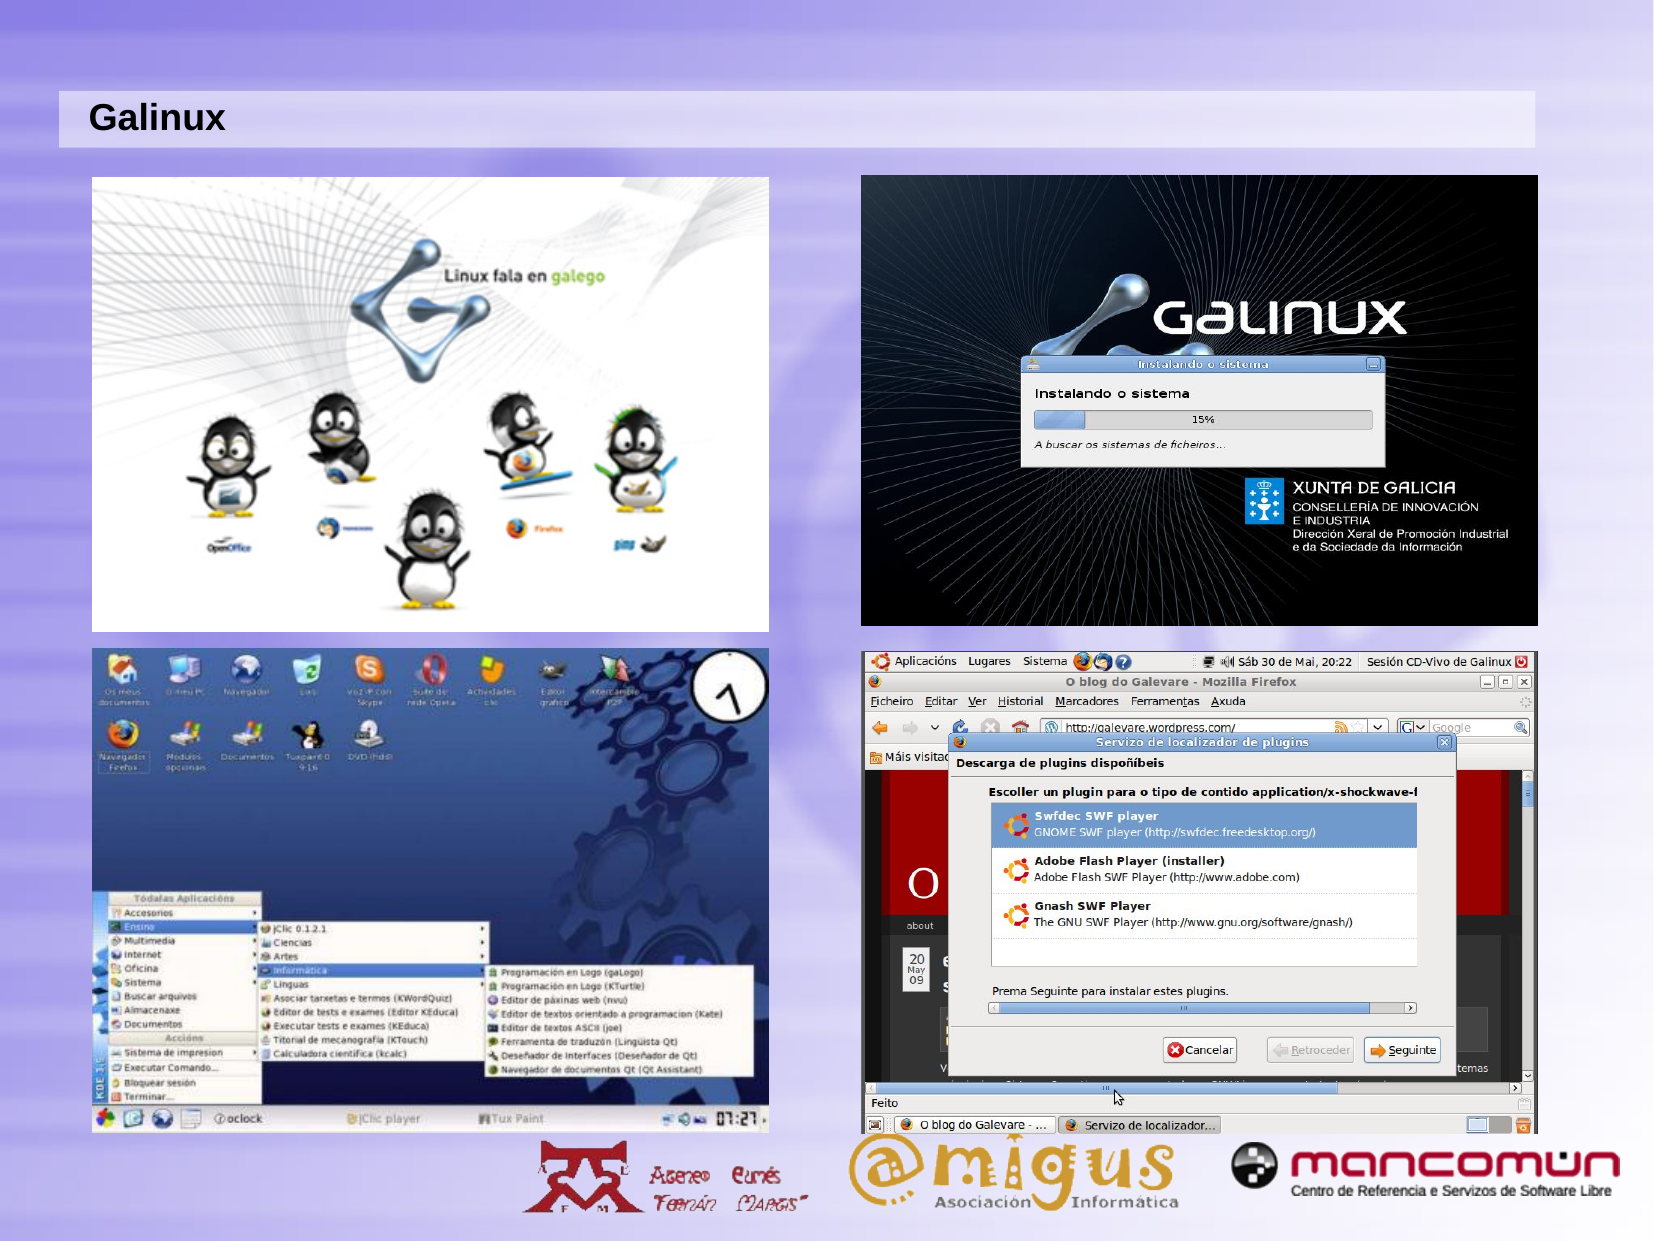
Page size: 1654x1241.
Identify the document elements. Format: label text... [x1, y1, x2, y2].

text_box Galinux [59, 90, 1536, 148]
picture [0, 0, 1654, 1241]
